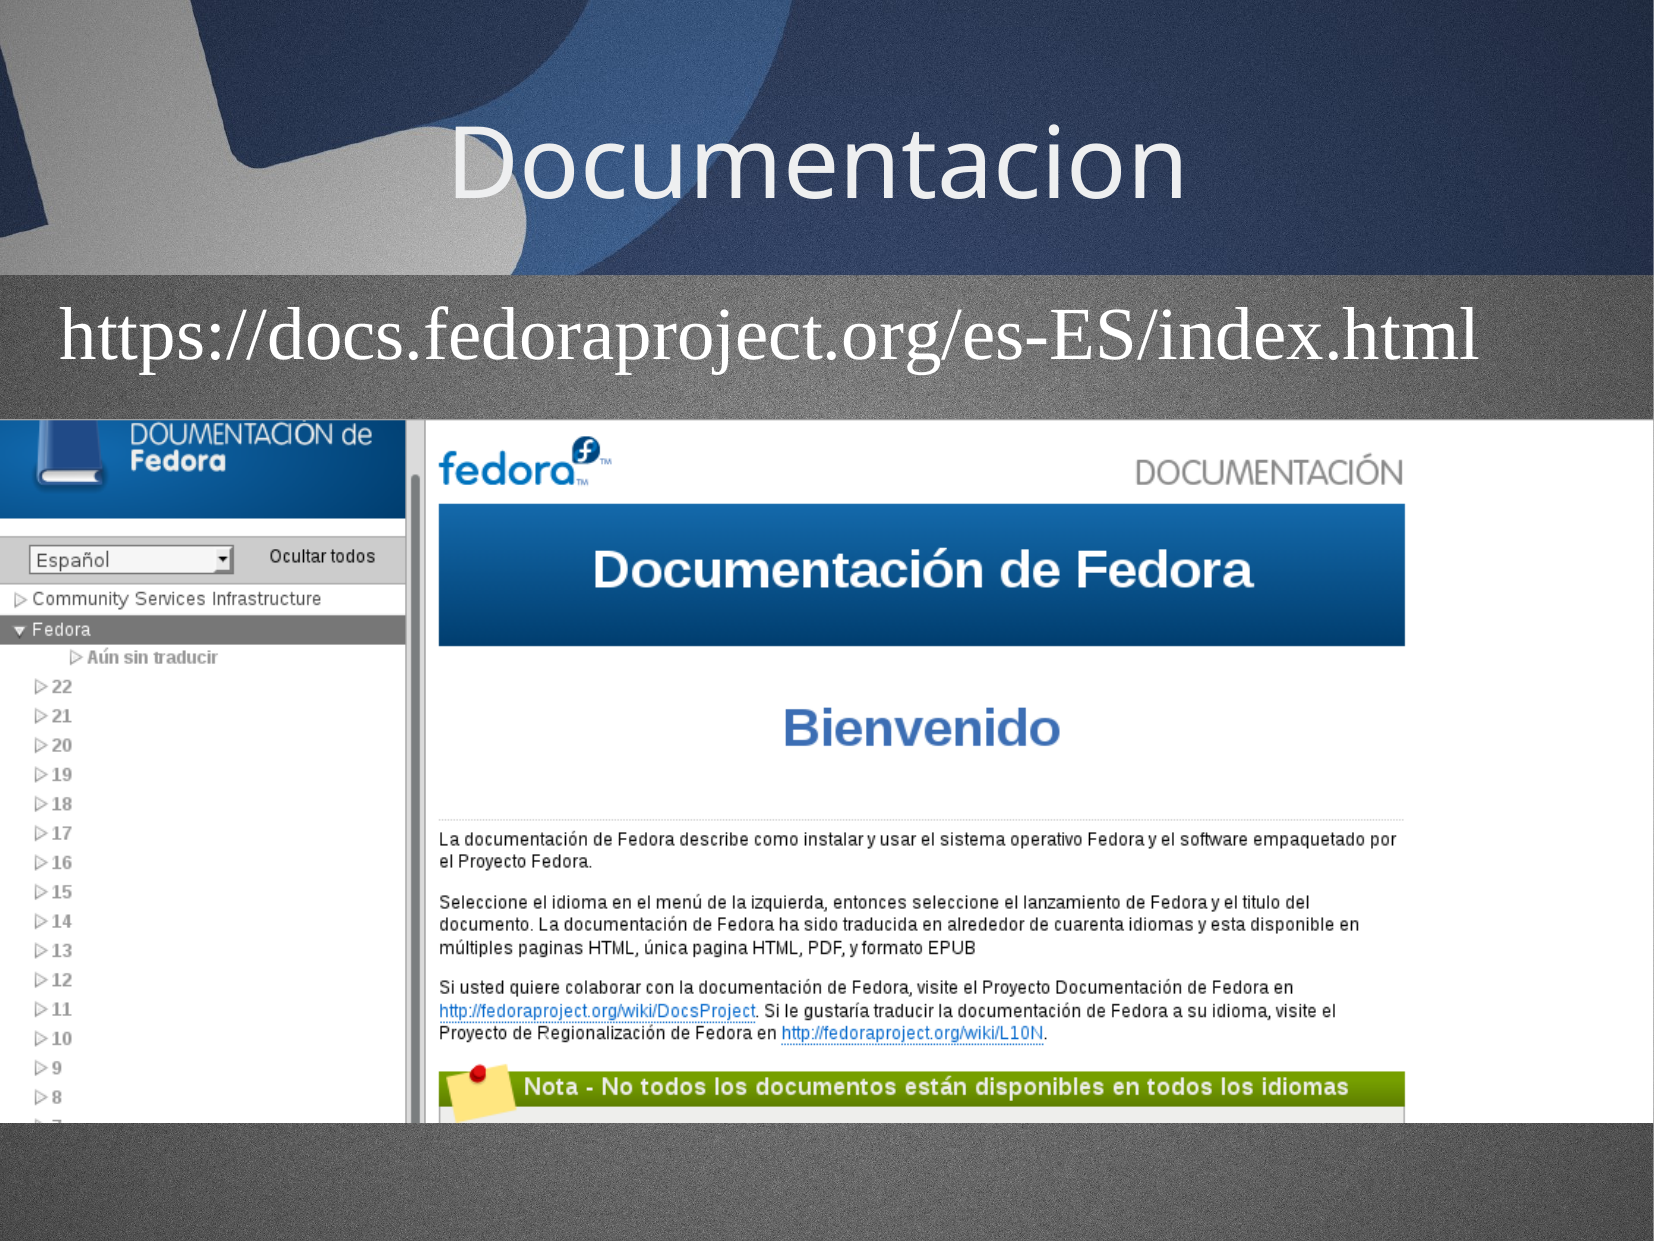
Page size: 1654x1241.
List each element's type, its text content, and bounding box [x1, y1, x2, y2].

text_box https://docs.fedoraproject.org/es-ES/index.html [45, 285, 1654, 474]
picture [0, 0, 1654, 1241]
text_box Documentacion [60, 58, 1577, 266]
